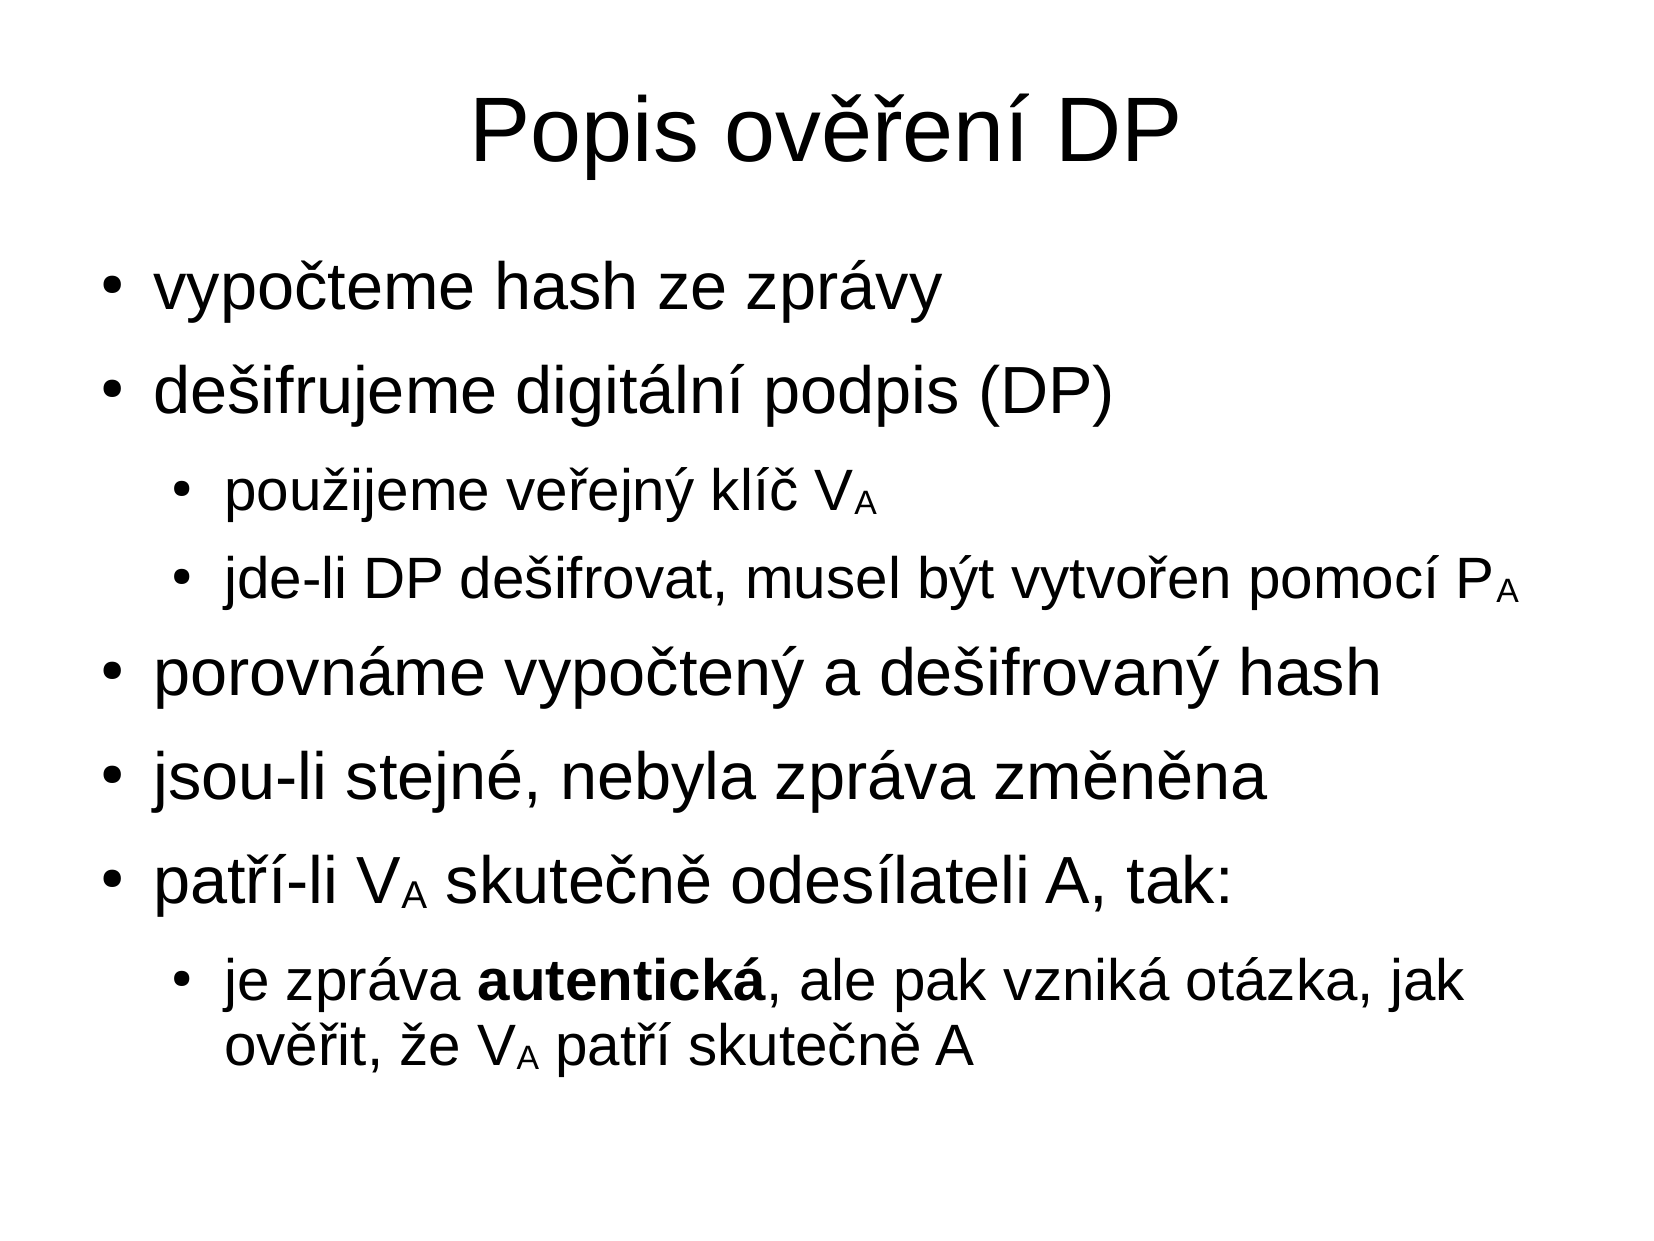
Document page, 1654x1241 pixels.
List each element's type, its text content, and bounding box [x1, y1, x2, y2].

list vypočteme hash ze zprávy dešifrujeme digitální podpis (DP) použijeme veřejný klíč VA jde-li DP dešifrovat, musel být vytvořen pomocí PA porovnáme vypočtený a dešifrovaný hash jsou-li stejné, nebyla zpráva změněna patří-li VA skutečně odesílateli A, tak: je zpráva autentická, ale pak vzniká otázka, jak ověřit, že VA patří skutečně A [82, 248, 1571, 1158]
title Popis ověření DP [82, 25, 1571, 233]
